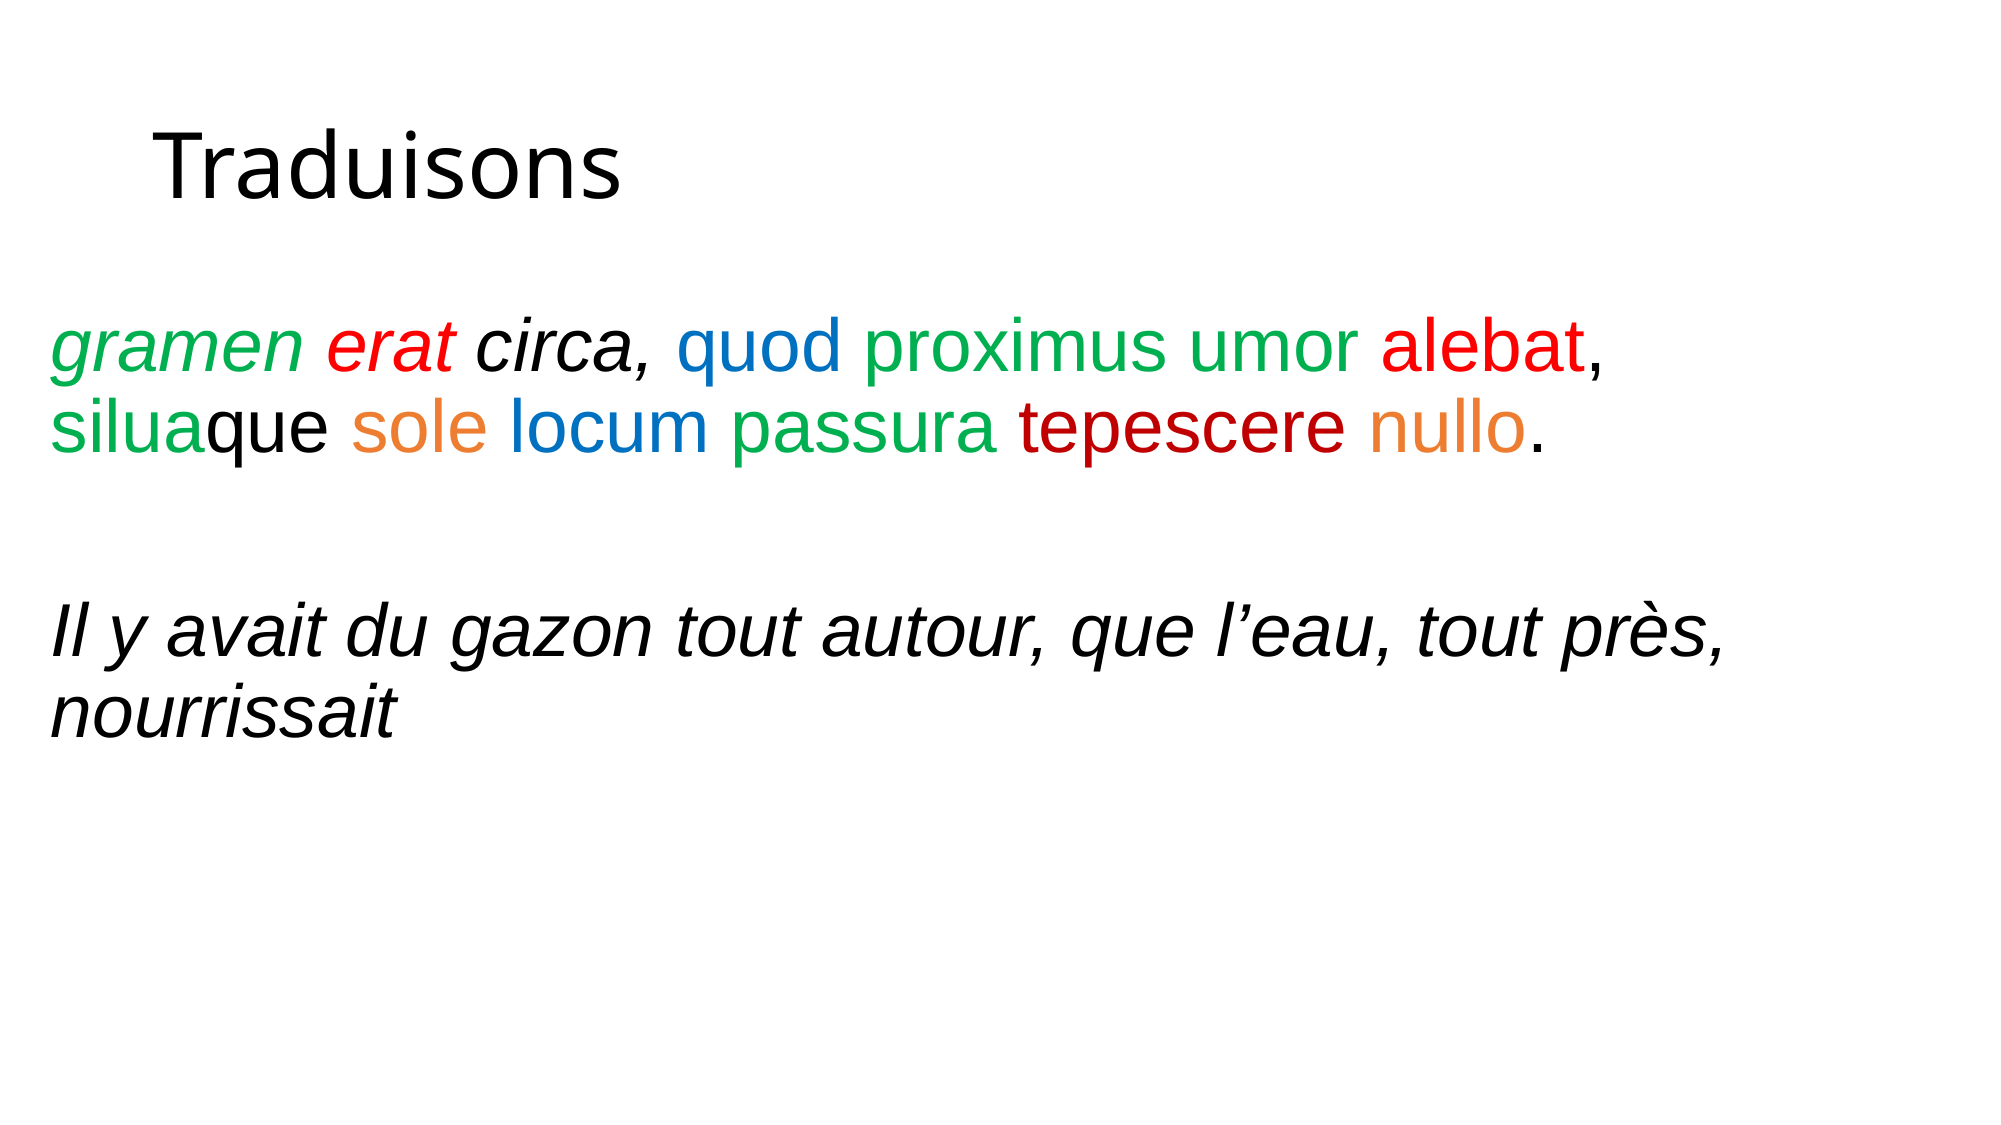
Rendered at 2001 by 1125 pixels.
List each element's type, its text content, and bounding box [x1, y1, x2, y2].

title Traduisons [137, 59, 1863, 278]
list gramen erat circa, quod proximus umor alebat, siluaque sole locum passura tepescere nullo. Il y avait du gazon tout autour, que l’eau, tout près, nourrissait [35, 299, 1912, 1014]
